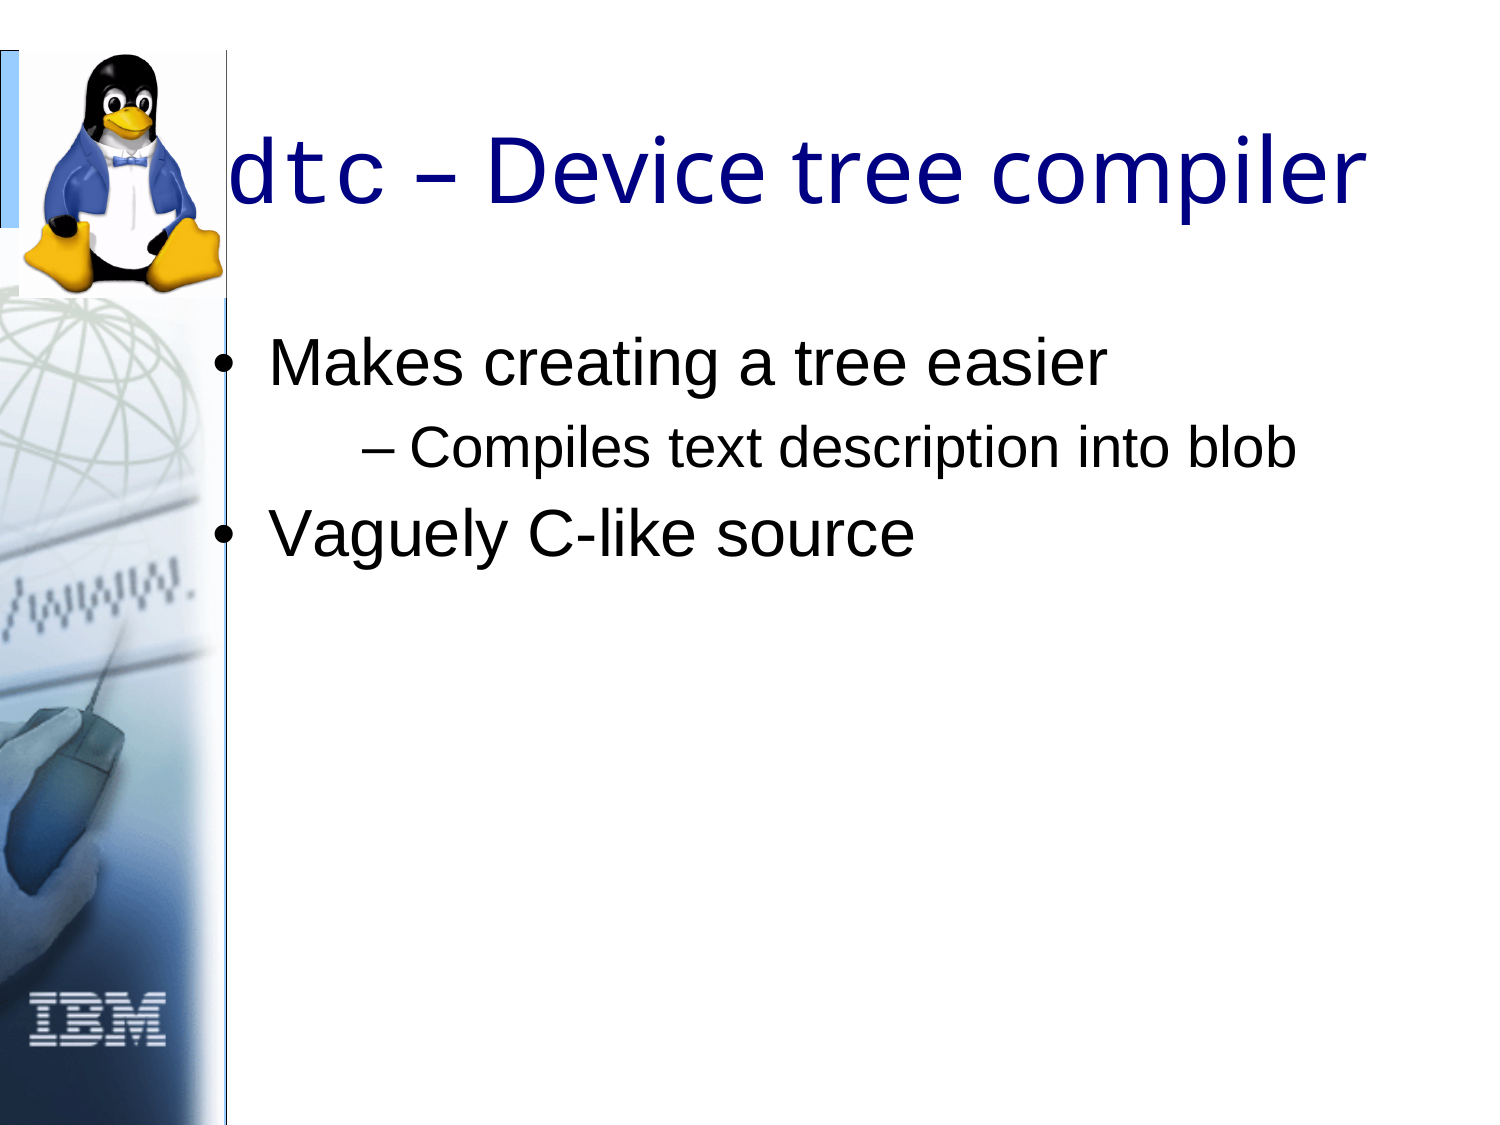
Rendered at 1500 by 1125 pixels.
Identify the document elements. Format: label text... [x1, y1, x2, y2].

list Makes creating a tree easier Compiles text description into blob Vaguely C-like source [212, 324, 1388, 1001]
title dtc – Device tree compiler [224, 99, 1388, 238]
